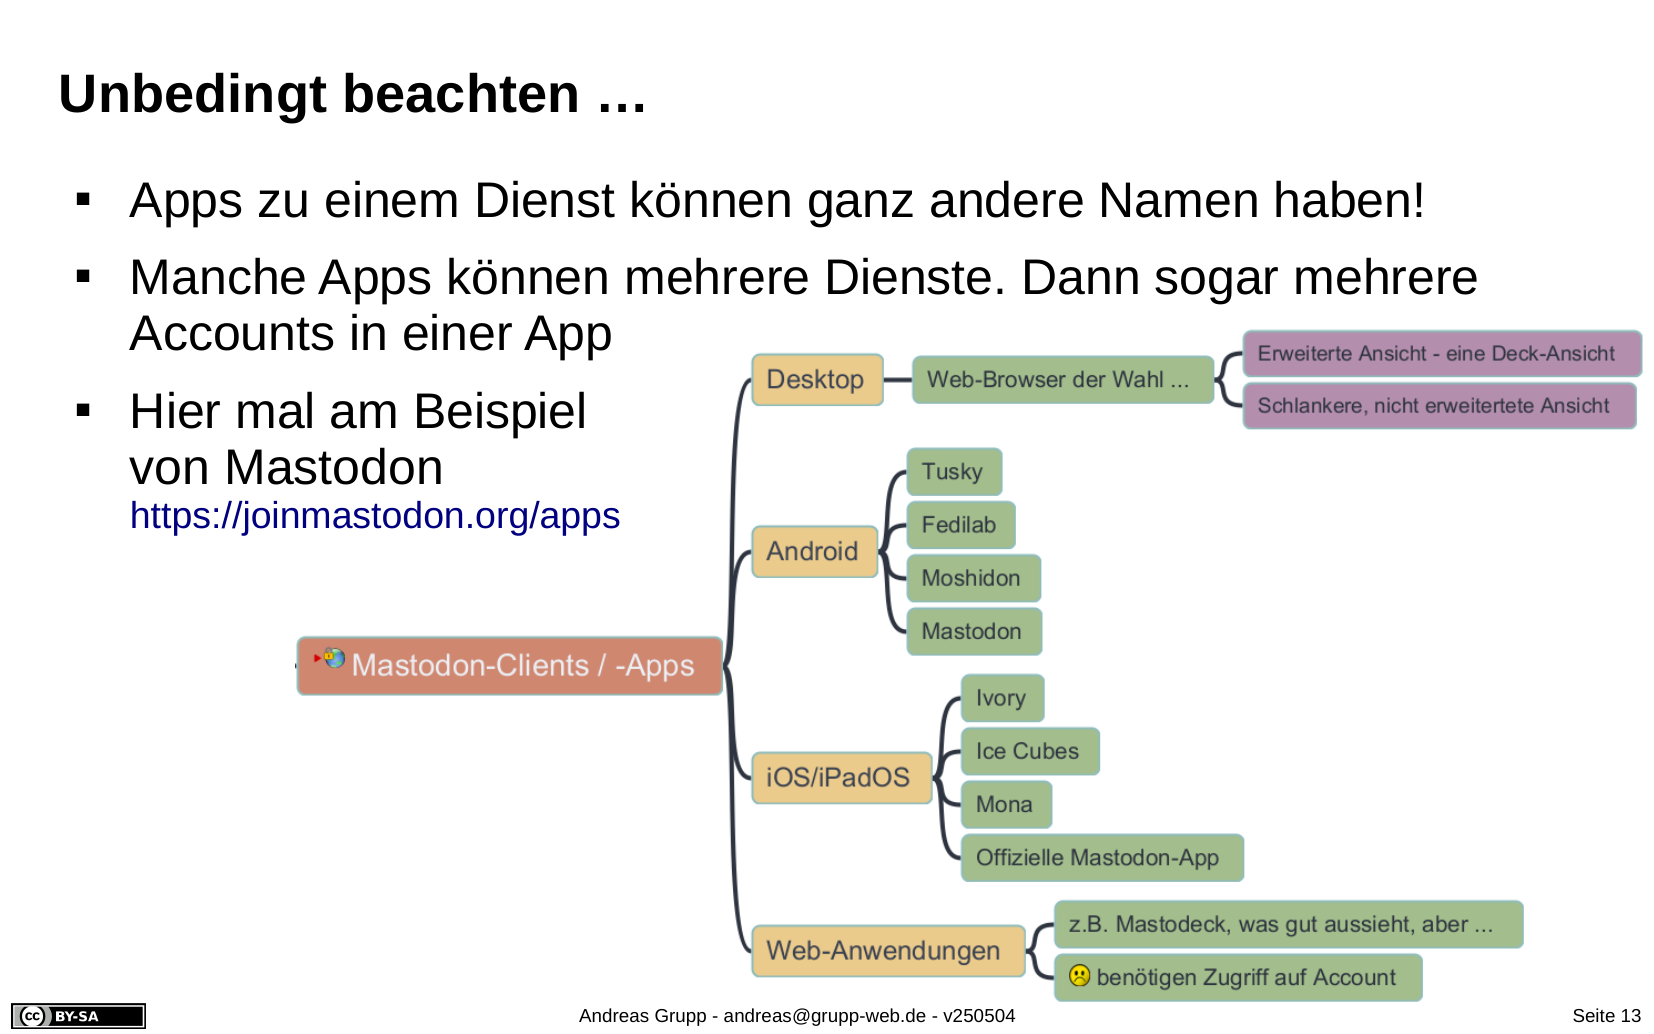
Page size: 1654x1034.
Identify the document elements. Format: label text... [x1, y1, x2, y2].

list Apps zu einem Dienst können ganz andere Namen haben! Manche Apps können mehrere Dienste. Dann sogar mehrere Accounts in einer App Hier mal am Beispiel von Mastodon https://joinmastodon.org/apps [59, 172, 1595, 952]
picture [295, 324, 1647, 1004]
title Unbedingt beachten … [59, 24, 1625, 165]
picture [11, 1003, 146, 1029]
